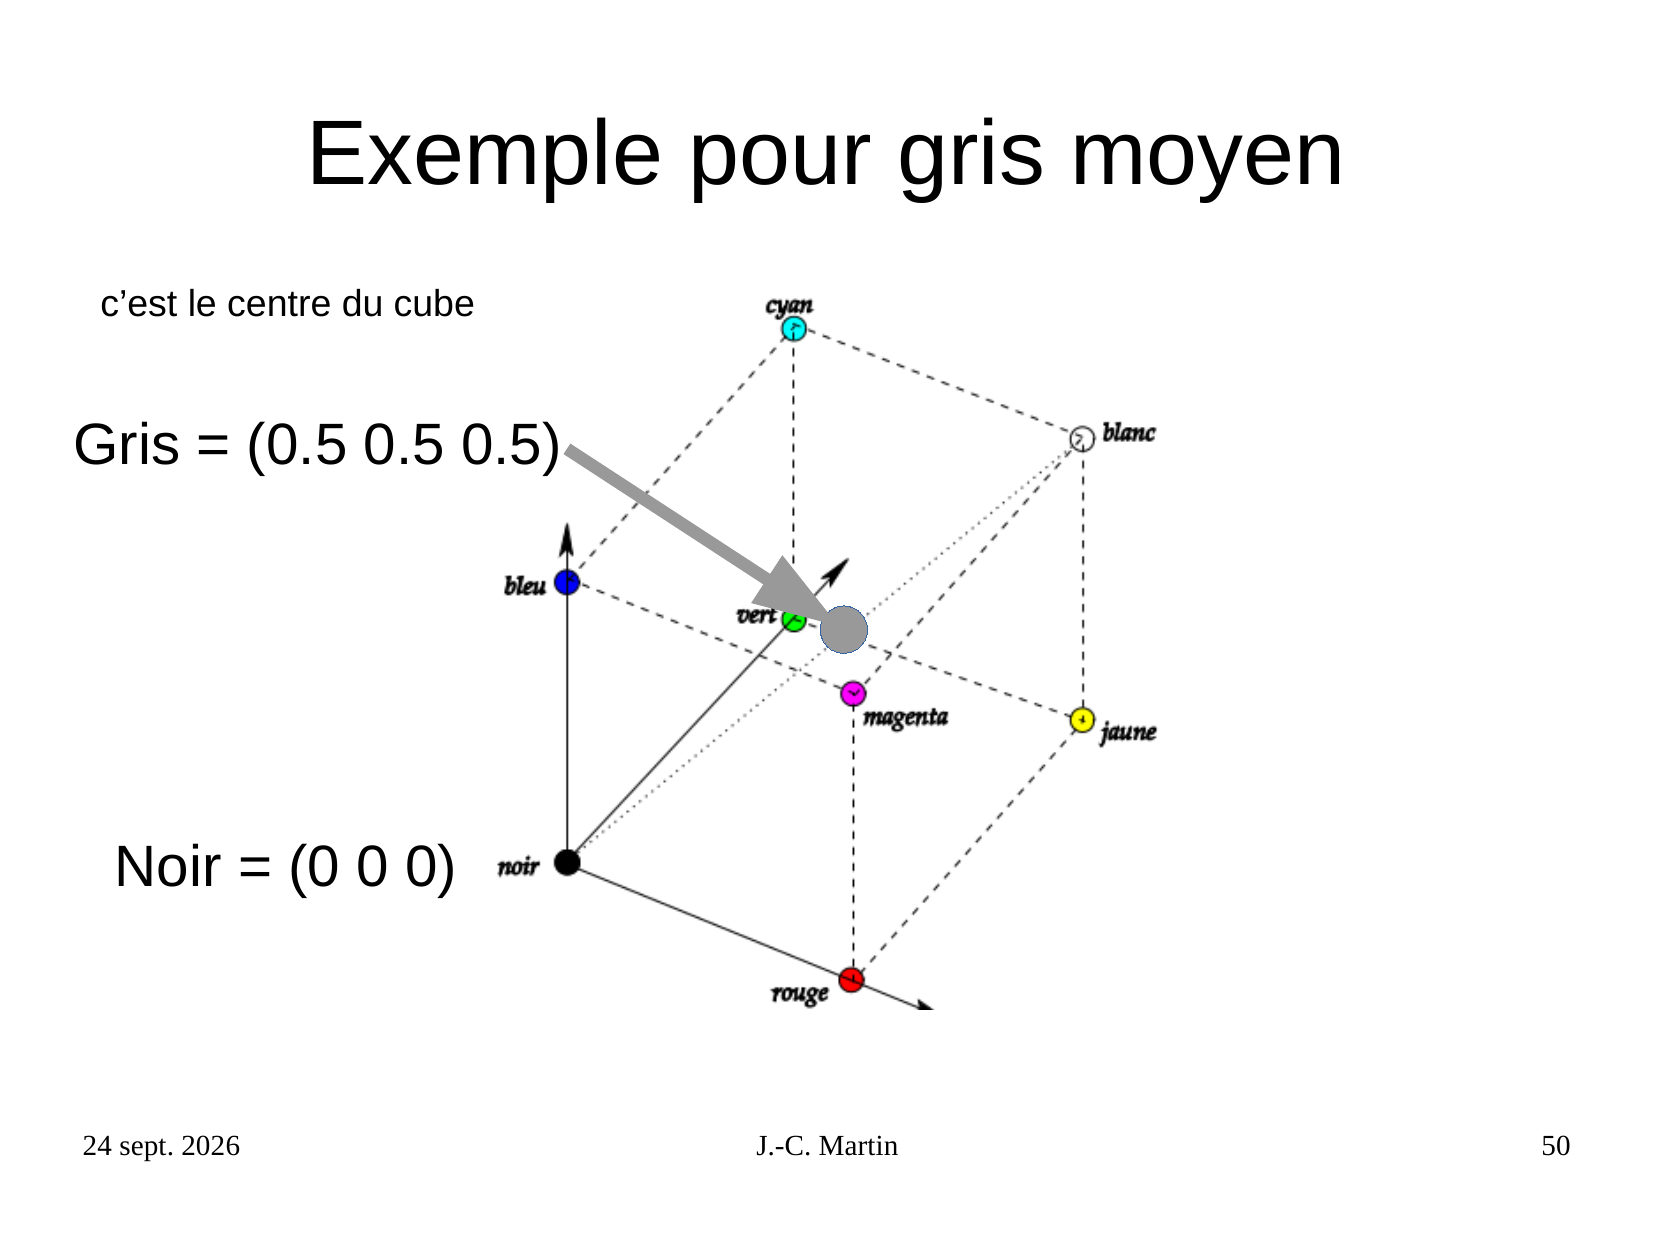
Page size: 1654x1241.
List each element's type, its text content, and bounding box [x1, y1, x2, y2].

text_box Noir = (0 0 0) [100, 826, 473, 907]
title Exemple pour gris moyen [82, 49, 1571, 257]
text_box [820, 605, 868, 654]
text_box c’est le centre du cube [94, 283, 481, 323]
text_box Gris = (0.5 0.5 0.5) [59, 404, 578, 485]
picture [466, 290, 1188, 1010]
